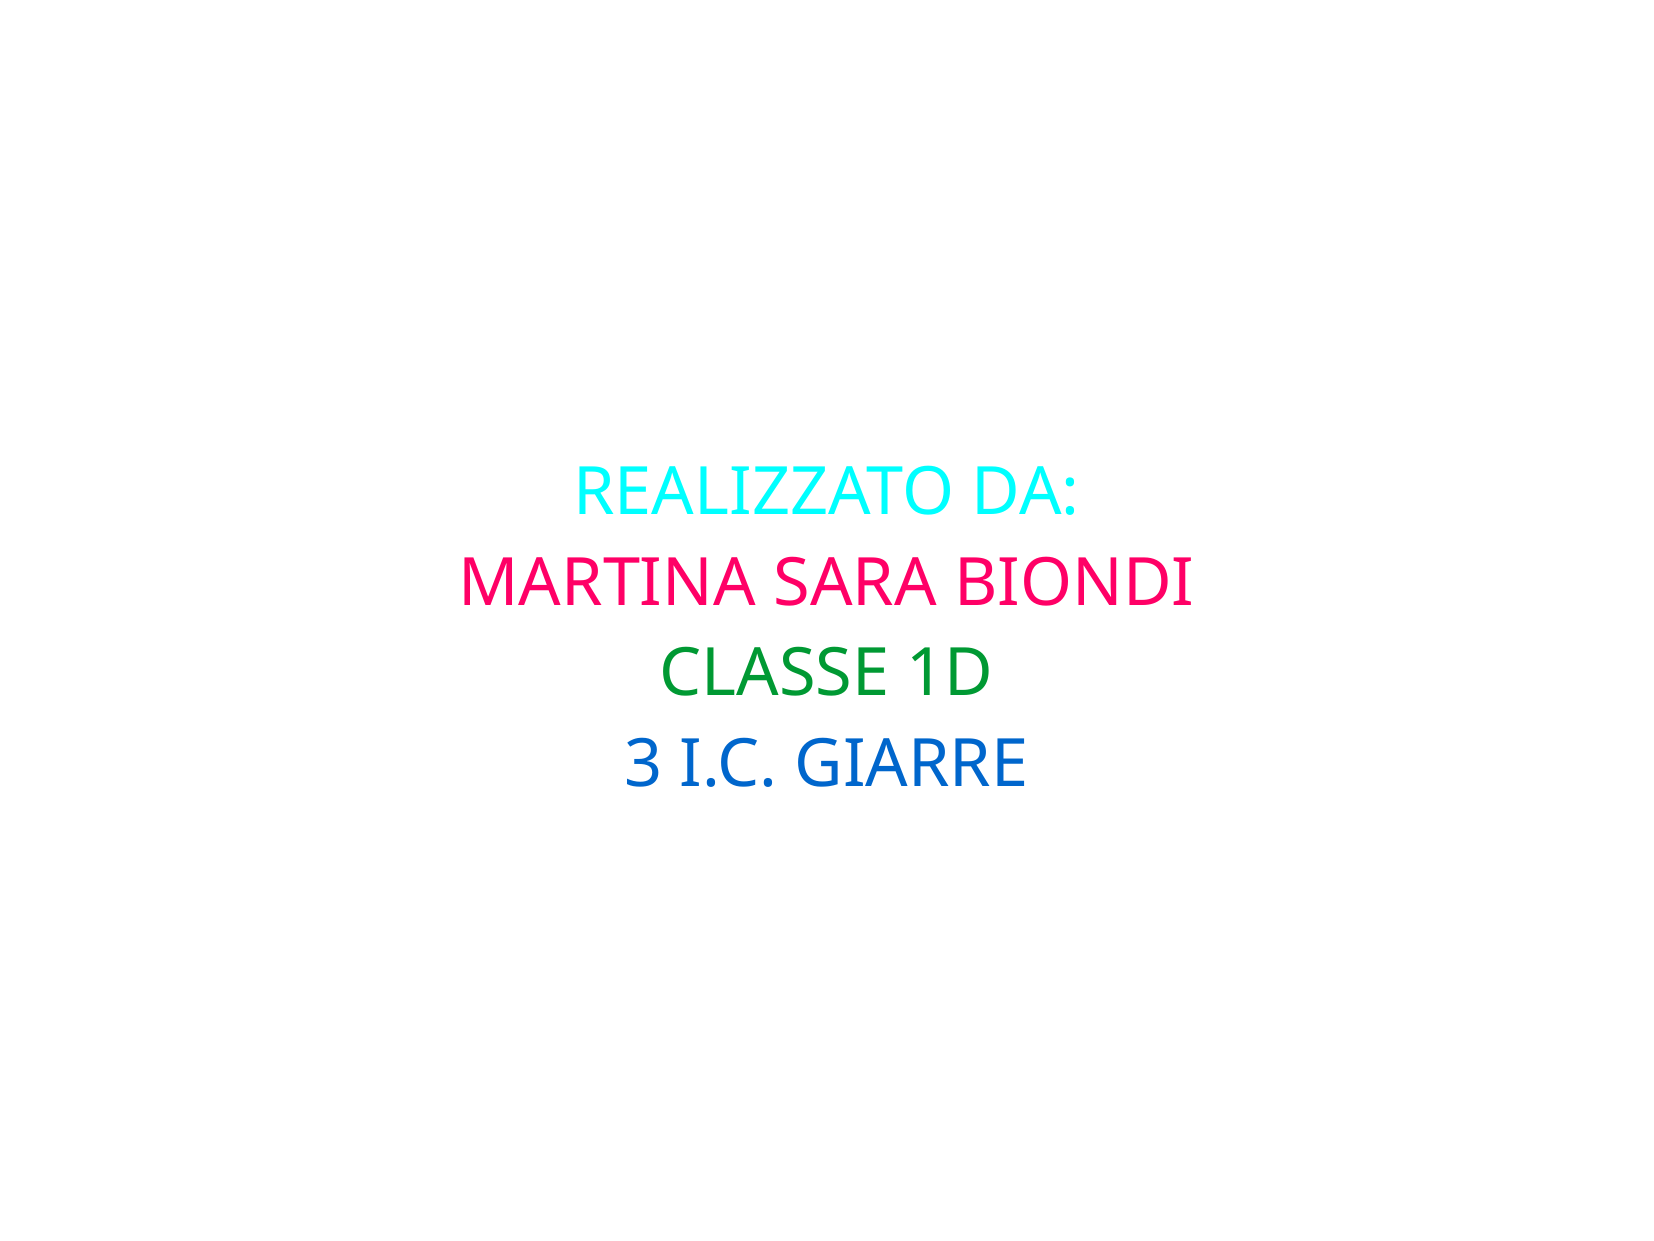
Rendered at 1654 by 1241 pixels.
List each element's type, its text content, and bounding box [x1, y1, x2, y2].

subtitle REALIZZATO DA: MARTINA SARA BIONDI CLASSE 1D 3 I.C. GIARRE [82, 49, 1571, 1109]
